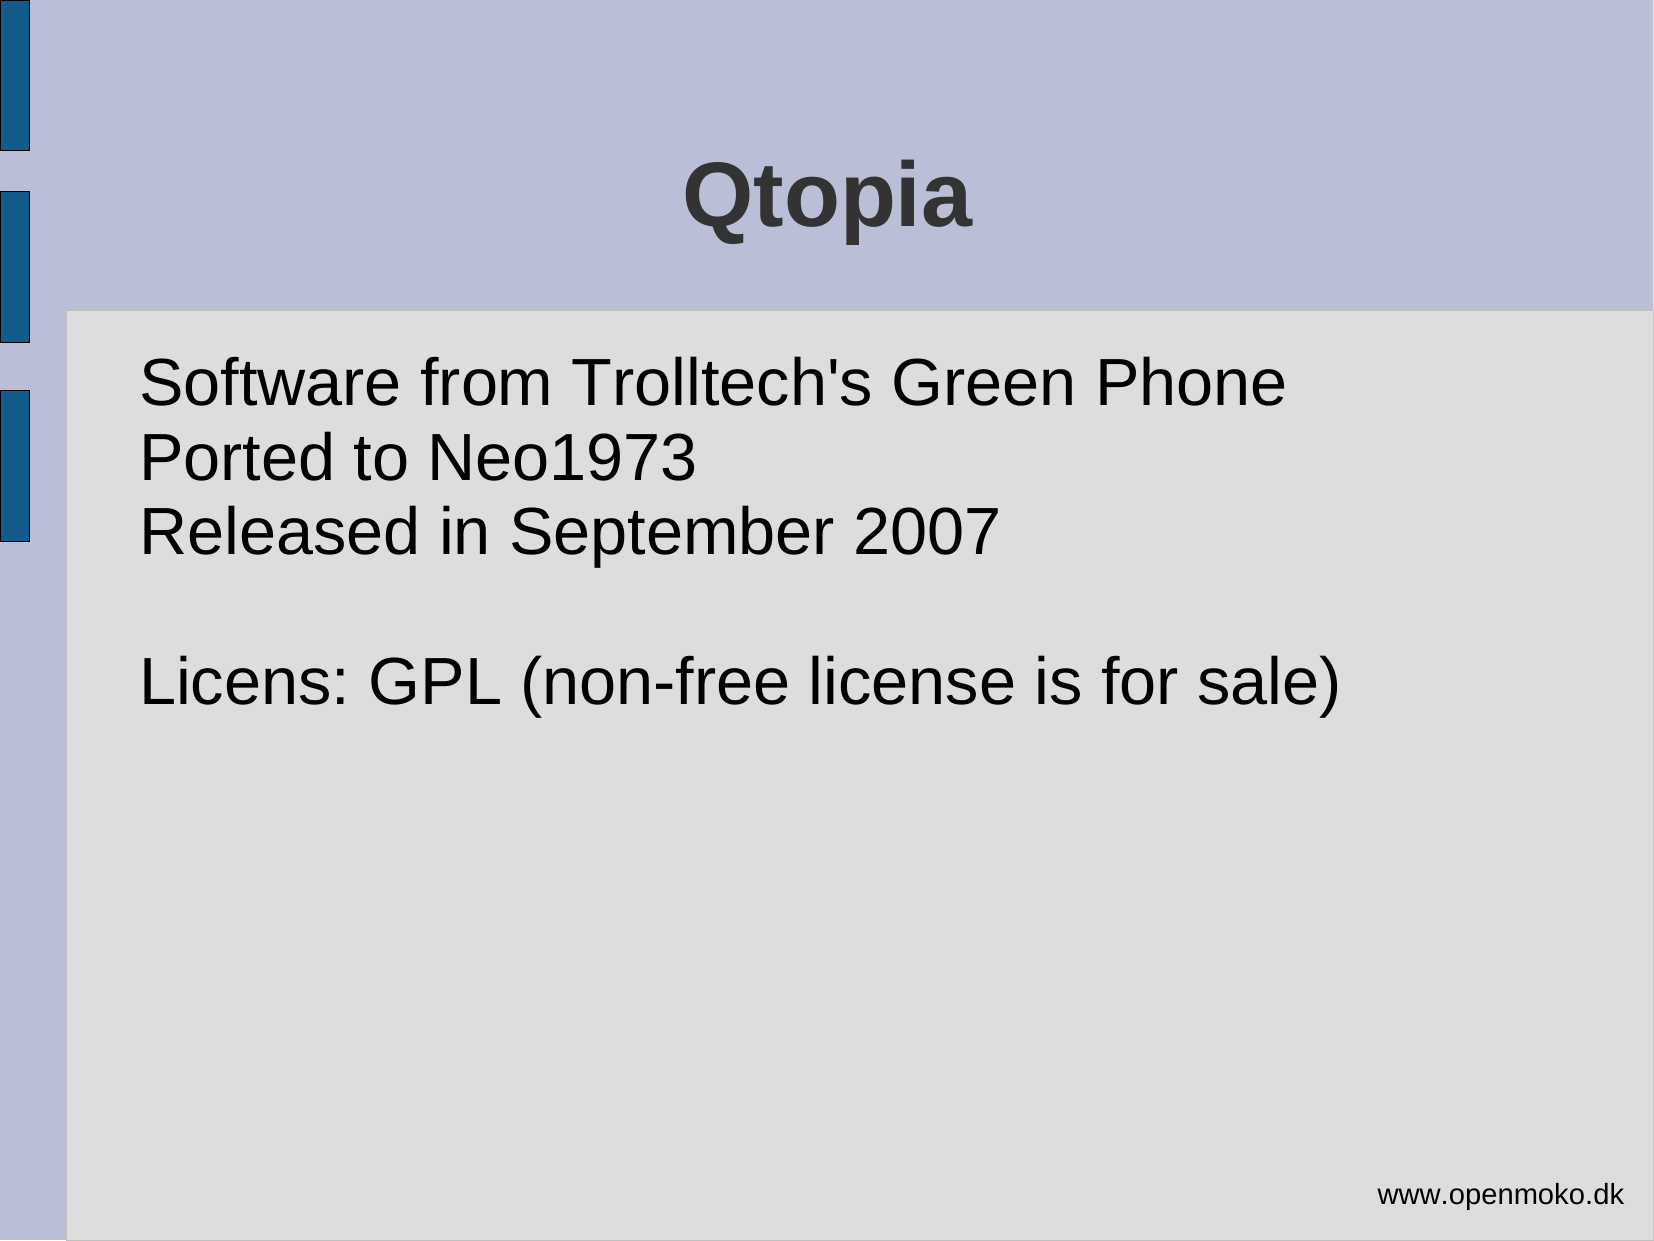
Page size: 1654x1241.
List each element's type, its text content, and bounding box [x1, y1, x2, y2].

list Software from Trolltech's Green Phone Ported to Neo1973 Released in September 2007 Licens: GPL (non-free license is for sale) [121, 344, 1534, 1127]
title Qtopia [121, 91, 1534, 299]
